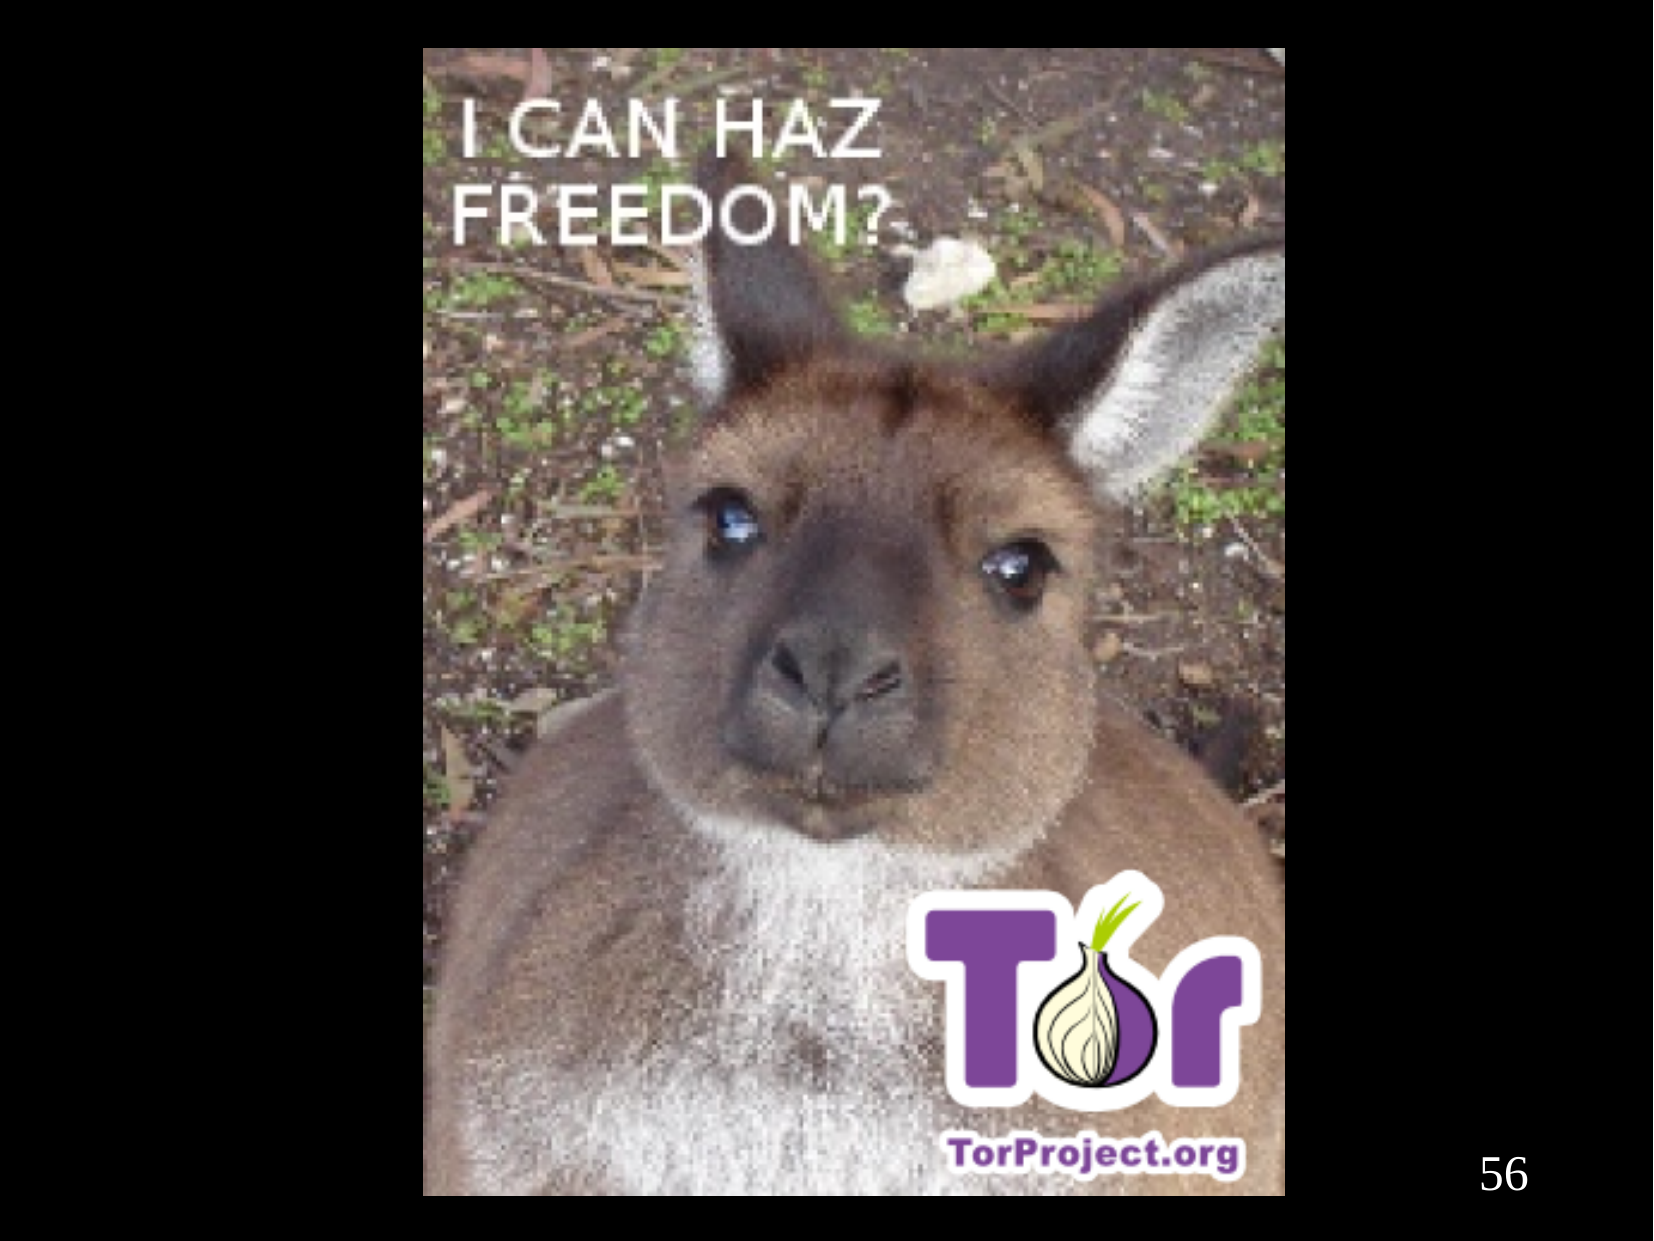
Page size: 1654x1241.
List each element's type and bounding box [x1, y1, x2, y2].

picture [423, 48, 1285, 1197]
